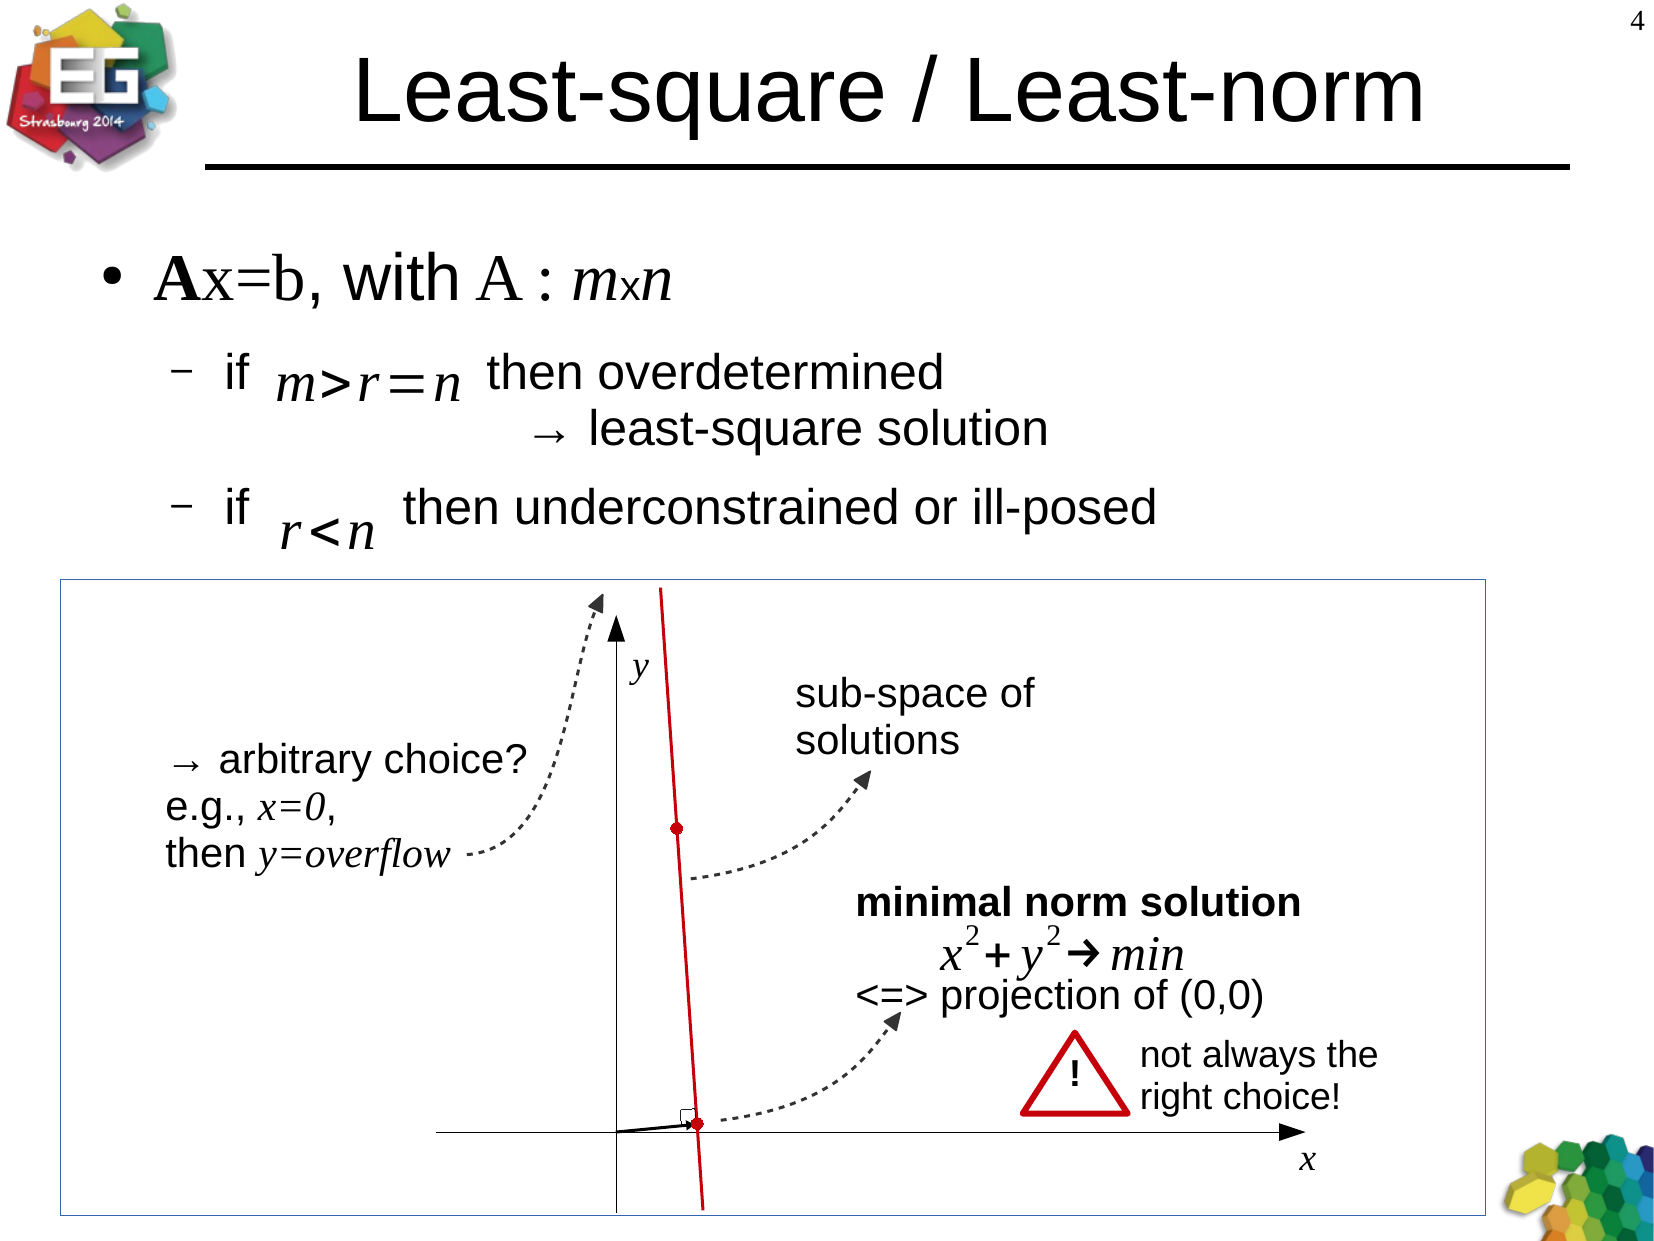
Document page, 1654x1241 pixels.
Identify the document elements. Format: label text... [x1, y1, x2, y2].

picture [1499, 1128, 1654, 1241]
text_box [60, 579, 1486, 1216]
text_box [617, 1126, 652, 1130]
text_box [643, 1117, 1279, 1132]
text_box [670, 822, 683, 835]
picture [0, 0, 180, 180]
text_box minimal norm solution <=> projection of (0,0) [840, 871, 1366, 1026]
text_box → arbitrary choice? e.g., x=0, then y=overflow [150, 728, 556, 884]
chart [930, 918, 1192, 981]
title Least-square / Least-norm [210, 31, 1571, 148]
chart [272, 498, 383, 563]
text_box not always the right choice! [1125, 1026, 1395, 1126]
text_box ! [1022, 1032, 1125, 1114]
list Ax=b, with A : mxn if then overdetermined → least-square solution if then underconstrained or ill-posed [82, 240, 1571, 1126]
chart [266, 350, 469, 415]
text_box x [1284, 1129, 1345, 1187]
